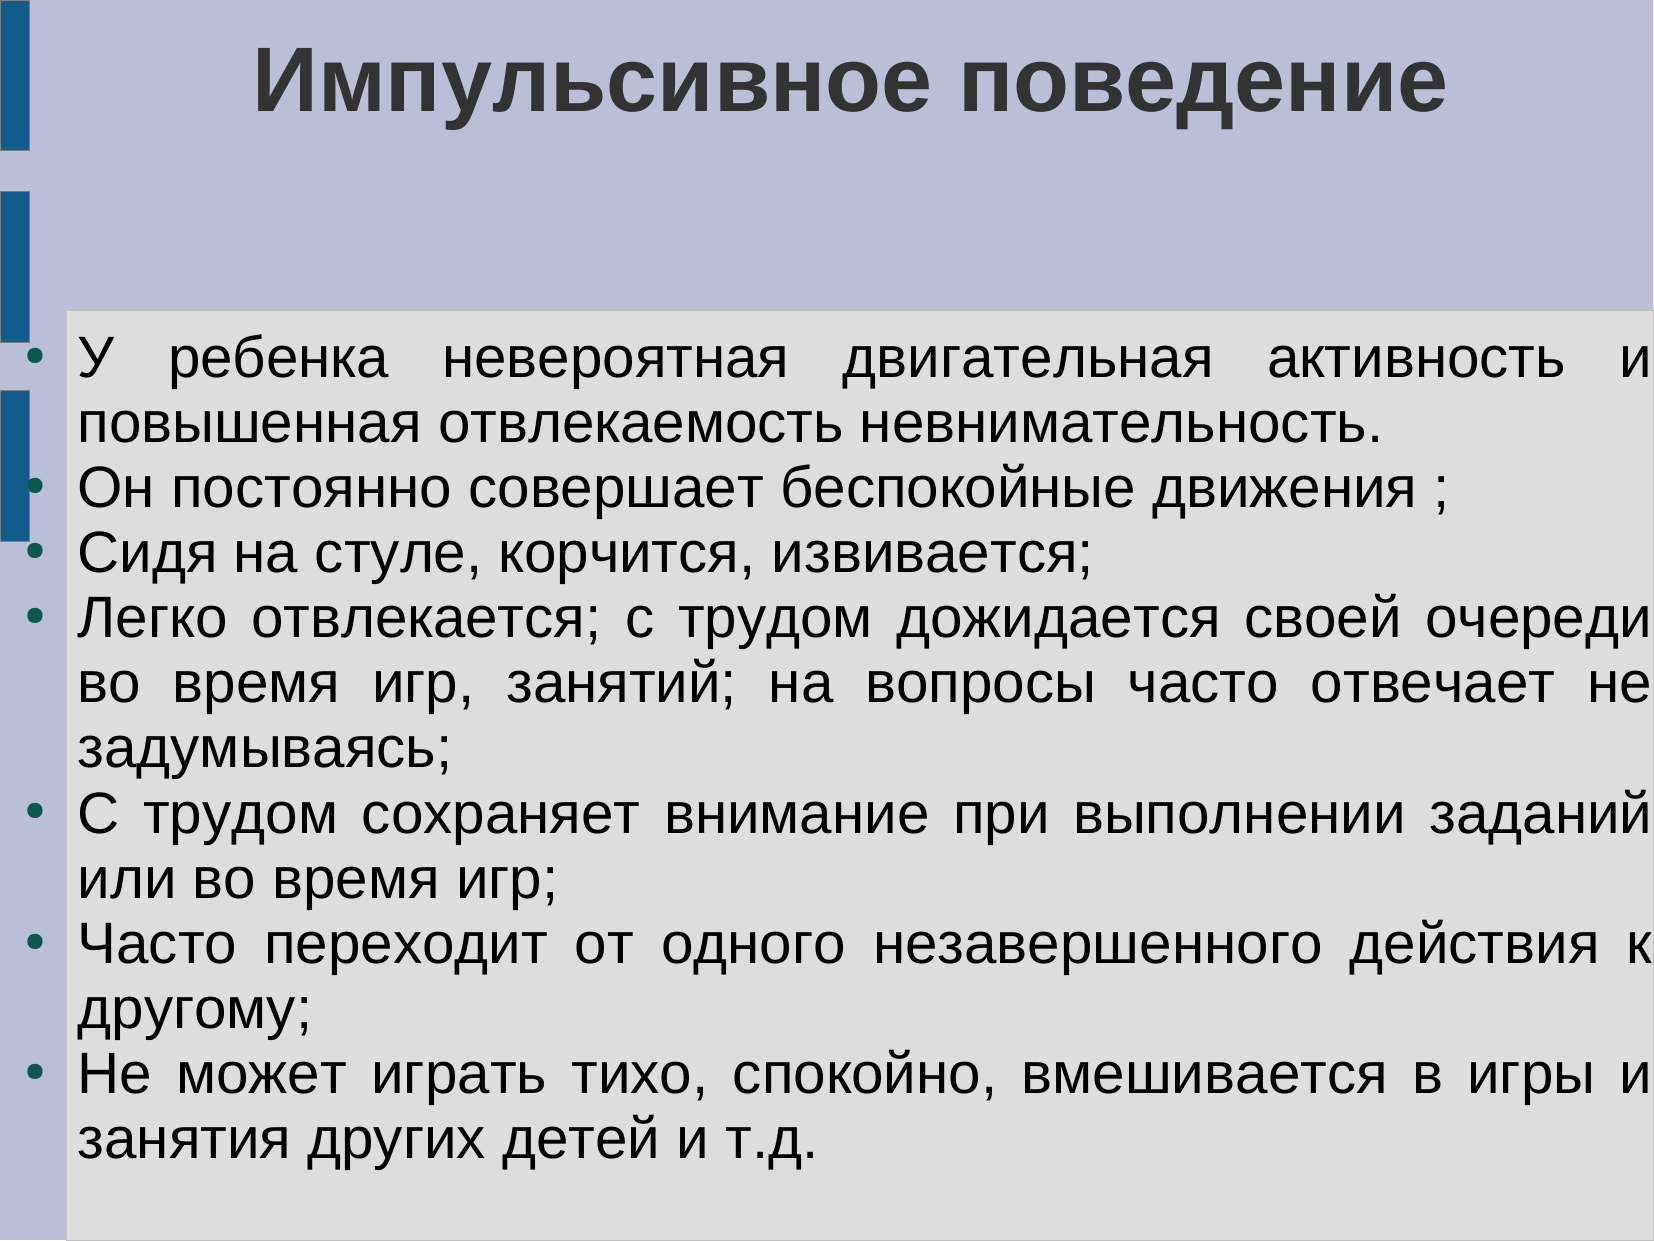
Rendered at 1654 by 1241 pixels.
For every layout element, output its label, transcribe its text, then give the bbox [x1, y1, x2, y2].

list У ребенка невероятная двигательная активность и повышенная отвлекаемость невнимательность. Он постоянно совершает беспокойные движения ; Сидя на стуле, корчится, извивается; Легко отвлекается; с трудом дожидается своей очереди во время игр, занятий; на вопросы часто отвечает не задумываясь; С трудом сохраняет внимание при выполнении заданий или во время игр; Часто переходит от одного незавершенного действия к другому; Не может играть тихо, спокойно, вмешивается в игры и занятия других детей и т.д. [6, 325, 1654, 1241]
title Импульсивное поведение [123, 5, 1536, 154]
